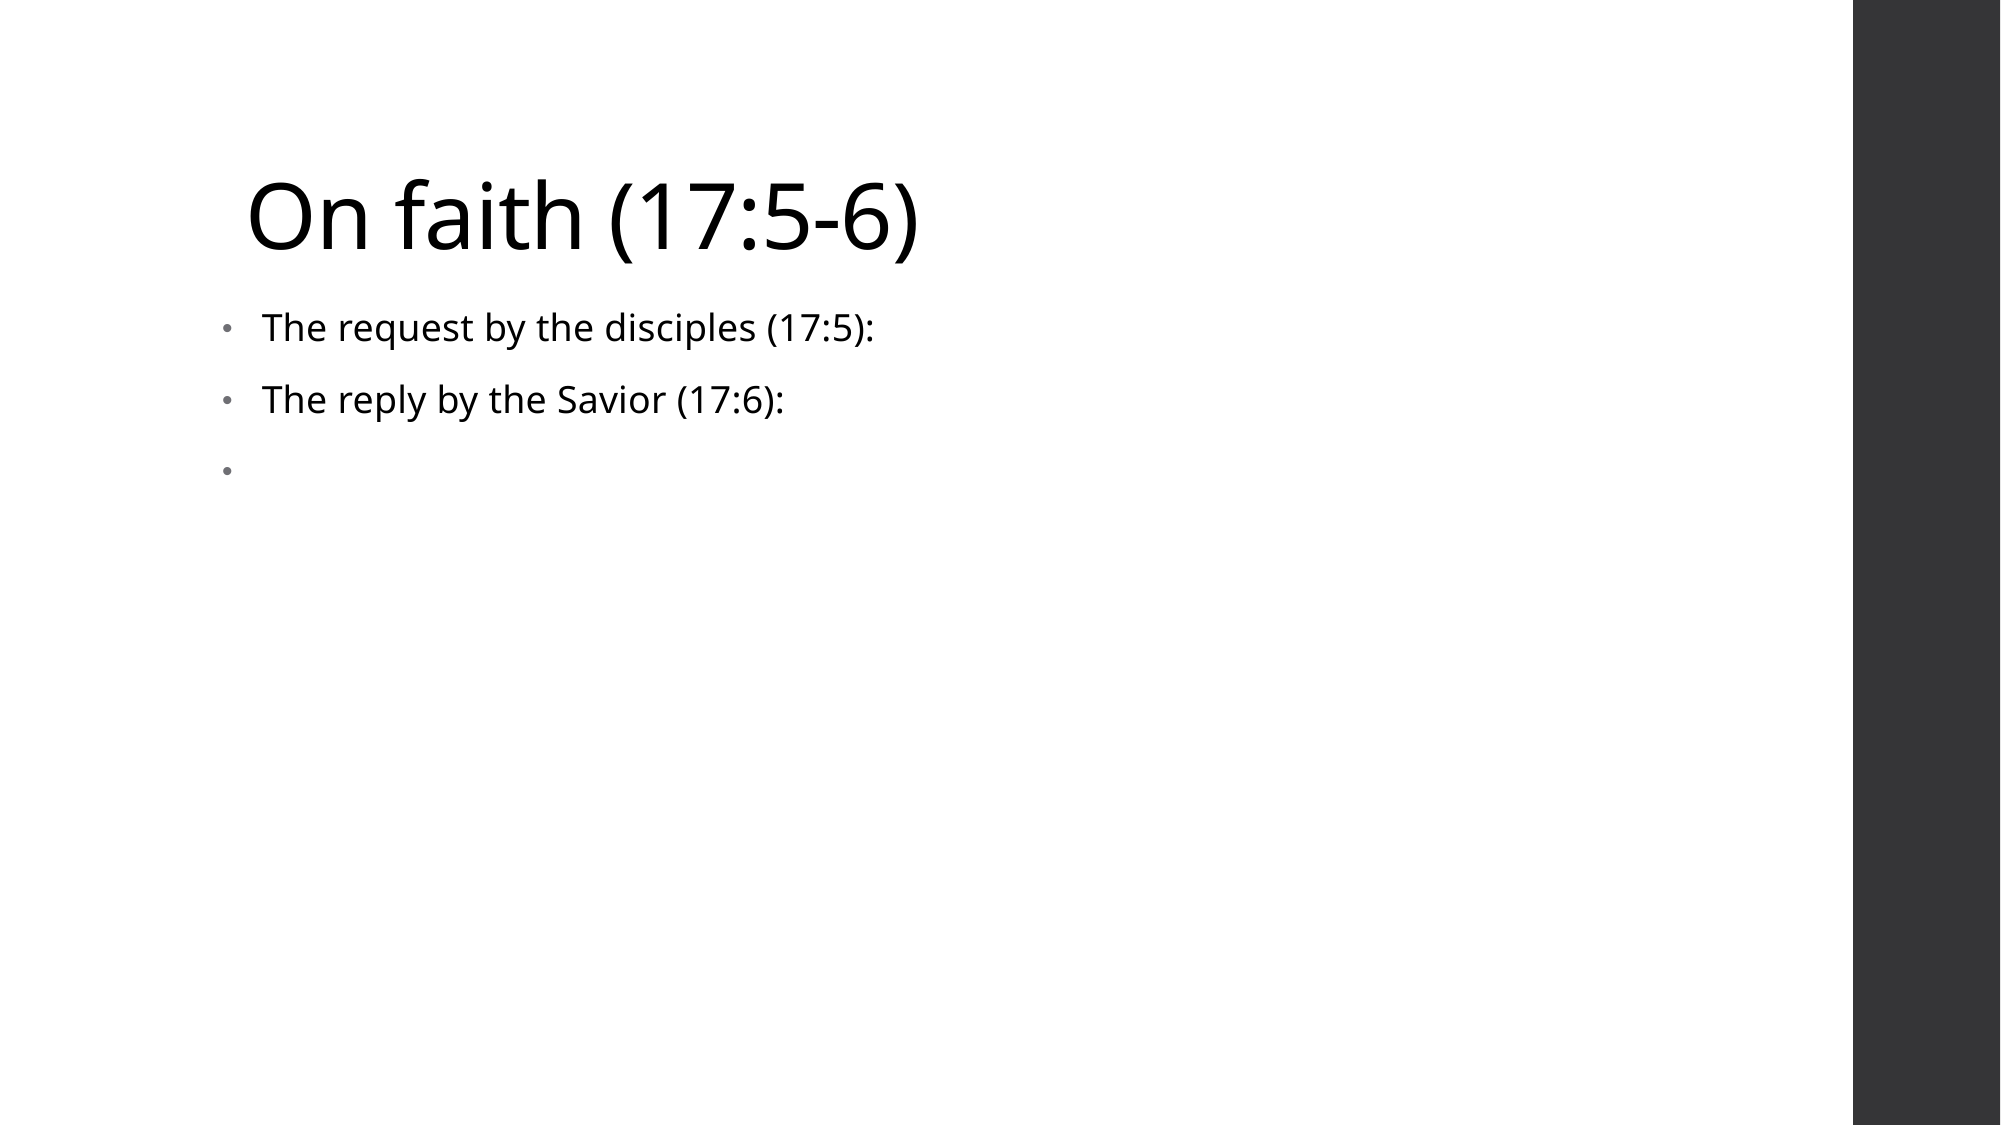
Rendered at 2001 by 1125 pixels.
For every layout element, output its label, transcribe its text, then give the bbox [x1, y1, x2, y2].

list The request by the disciples (17:5): The reply by the Savior (17:6): [206, 299, 1617, 1014]
title On faith (17:5-6) [206, 60, 1797, 278]
